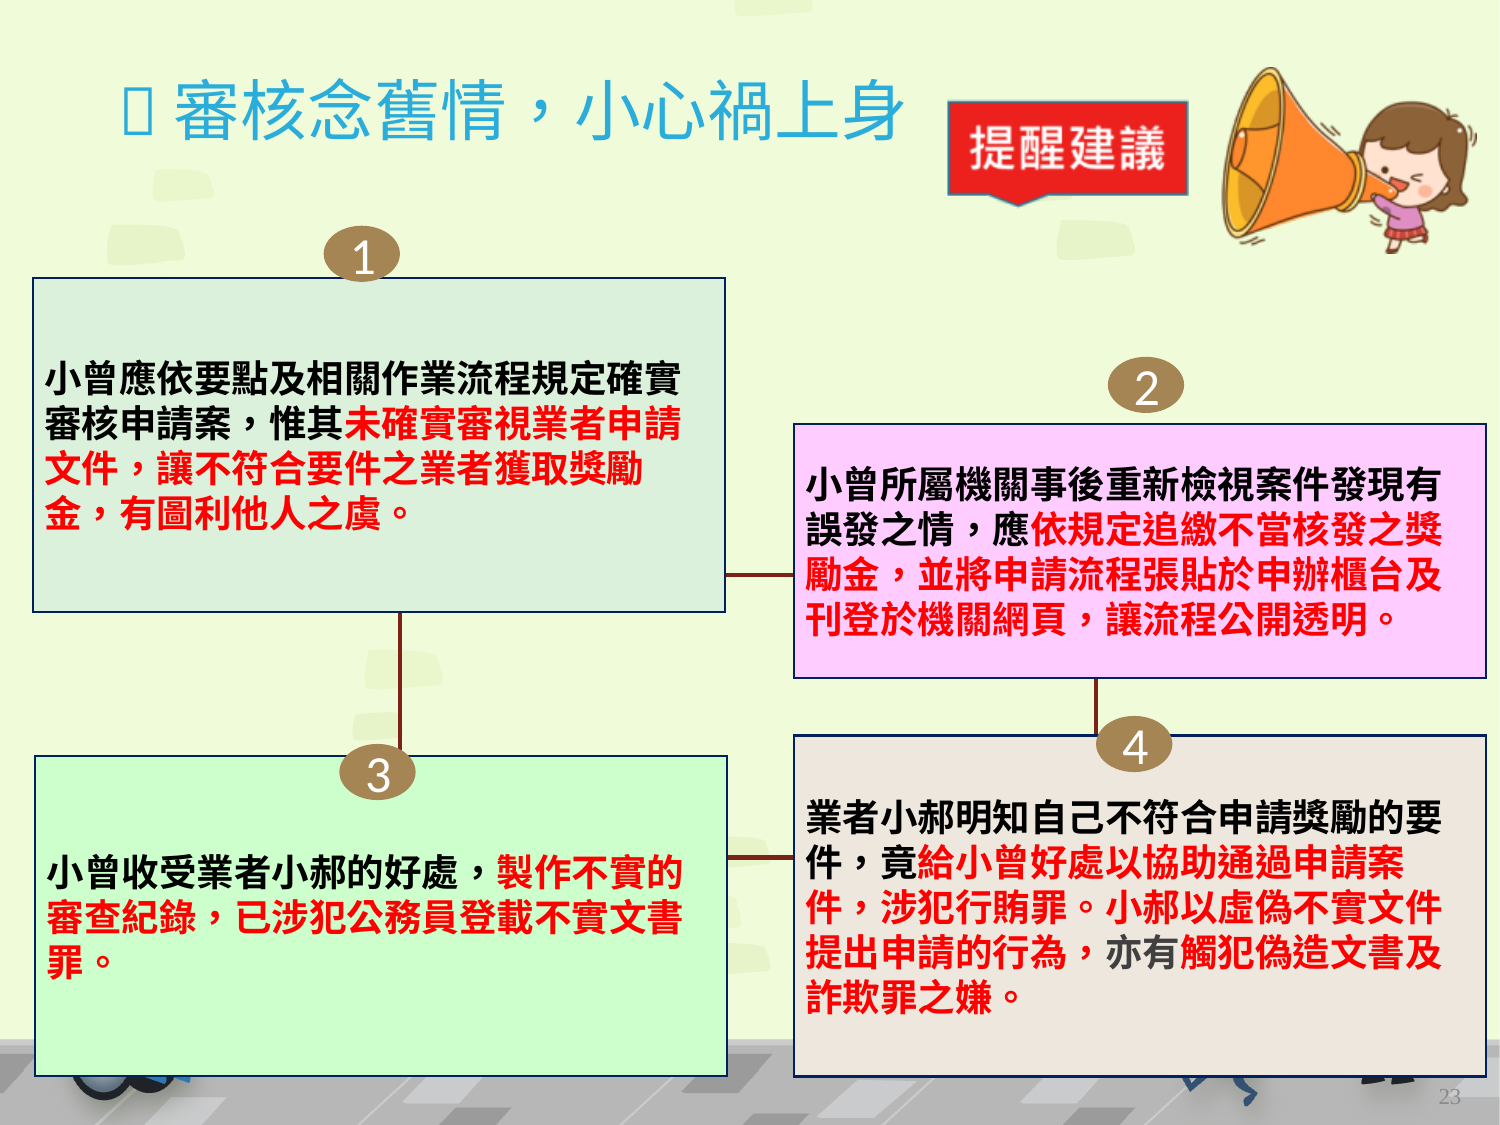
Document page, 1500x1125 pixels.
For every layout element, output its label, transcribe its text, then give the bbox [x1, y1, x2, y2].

picture [402, 577, 1094, 855]
text_box 3 [339, 743, 416, 801]
text_box 1 [323, 225, 400, 282]
picture [0, 0, 1500, 1125]
text_box 小曾應依要點及相關作業流程規定確實審核申請案，惟其未確實審視業者申請文件，讓不符合要件之業者獲取獎勵金，有圖利他人之虞。 [32, 277, 725, 612]
text_box 小曾收受業者小郝的好處，製作不實的審查紀錄，已涉犯公務員登載不實文書罪。 [35, 756, 728, 1077]
text_box 業者小郝明知自己不符合申請獎勵的要件，竟給小曾好處以協助通過申請案件，涉犯行賄罪。小郝以虛偽不實文件提出申請的行為，亦有觸犯偽造文書及詐欺罪之嫌。 [794, 735, 1486, 1077]
text_box 2 [1107, 356, 1185, 413]
text_box 4 [1096, 715, 1173, 773]
slide_number <編號> [1139, 1077, 1477, 1125]
title 審核念舊情，小心禍上身 [103, 59, 1313, 238]
text_box 小曾所屬機關事後重新檢視案件發現有誤發之情，應依規定追繳不當核發之獎勵金，並將申請流程張貼於申辦櫃台及刊登於機關網頁，讓流程公開透明。 [793, 424, 1486, 679]
